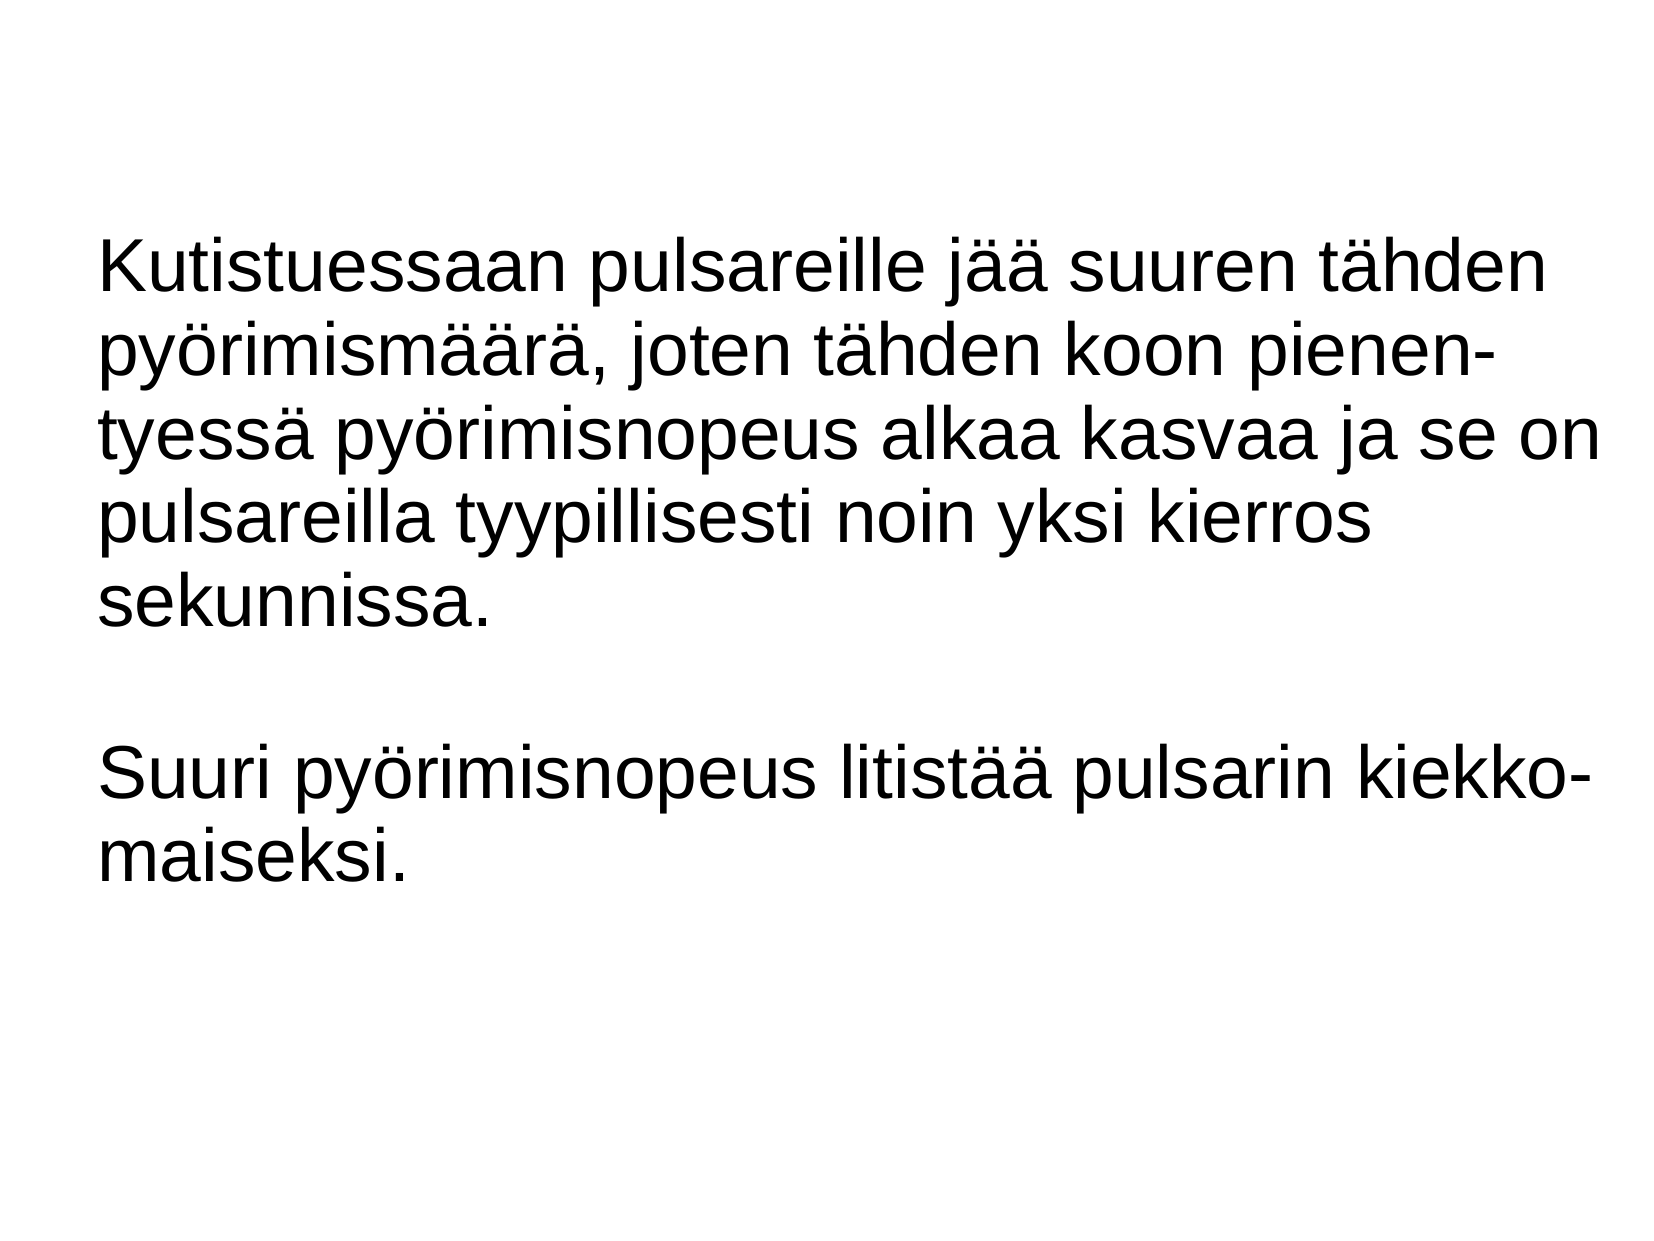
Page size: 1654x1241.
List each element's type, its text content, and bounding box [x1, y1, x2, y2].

text_box Kutistuessaan pulsareille jää suuren tähden pyörimismäärä, joten tähden koon pienen-tyessä pyörimisnopeus alkaa kasvaa ja se on pulsareilla tyypillisesti noin yksi kierros sekunnissa. Suuri pyörimisnopeus litistää pulsarin kiekko-maiseksi. [82, 212, 1619, 990]
